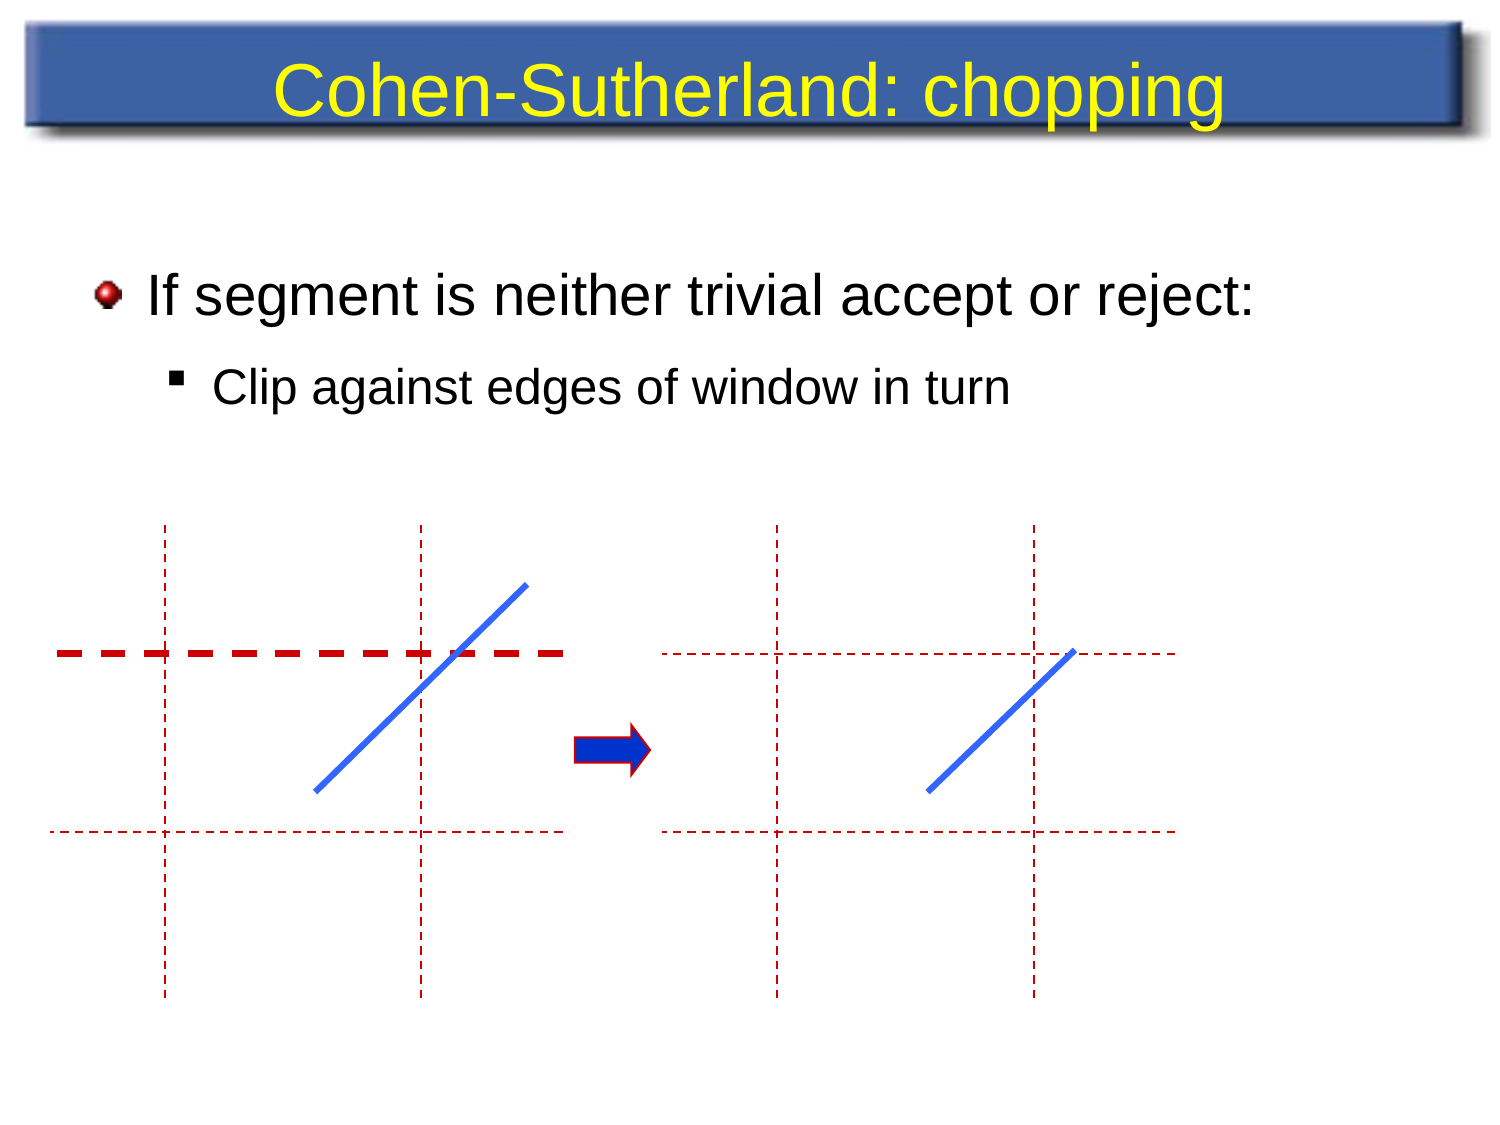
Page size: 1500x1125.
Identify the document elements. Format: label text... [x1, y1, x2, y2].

list If segment is neither trivial accept or reject: Clip against edges of window in turn [75, 249, 1338, 462]
title Cohen-Sutherland: chopping [0, 30, 1500, 143]
text_box [575, 725, 651, 776]
picture [23, 18, 1491, 30]
